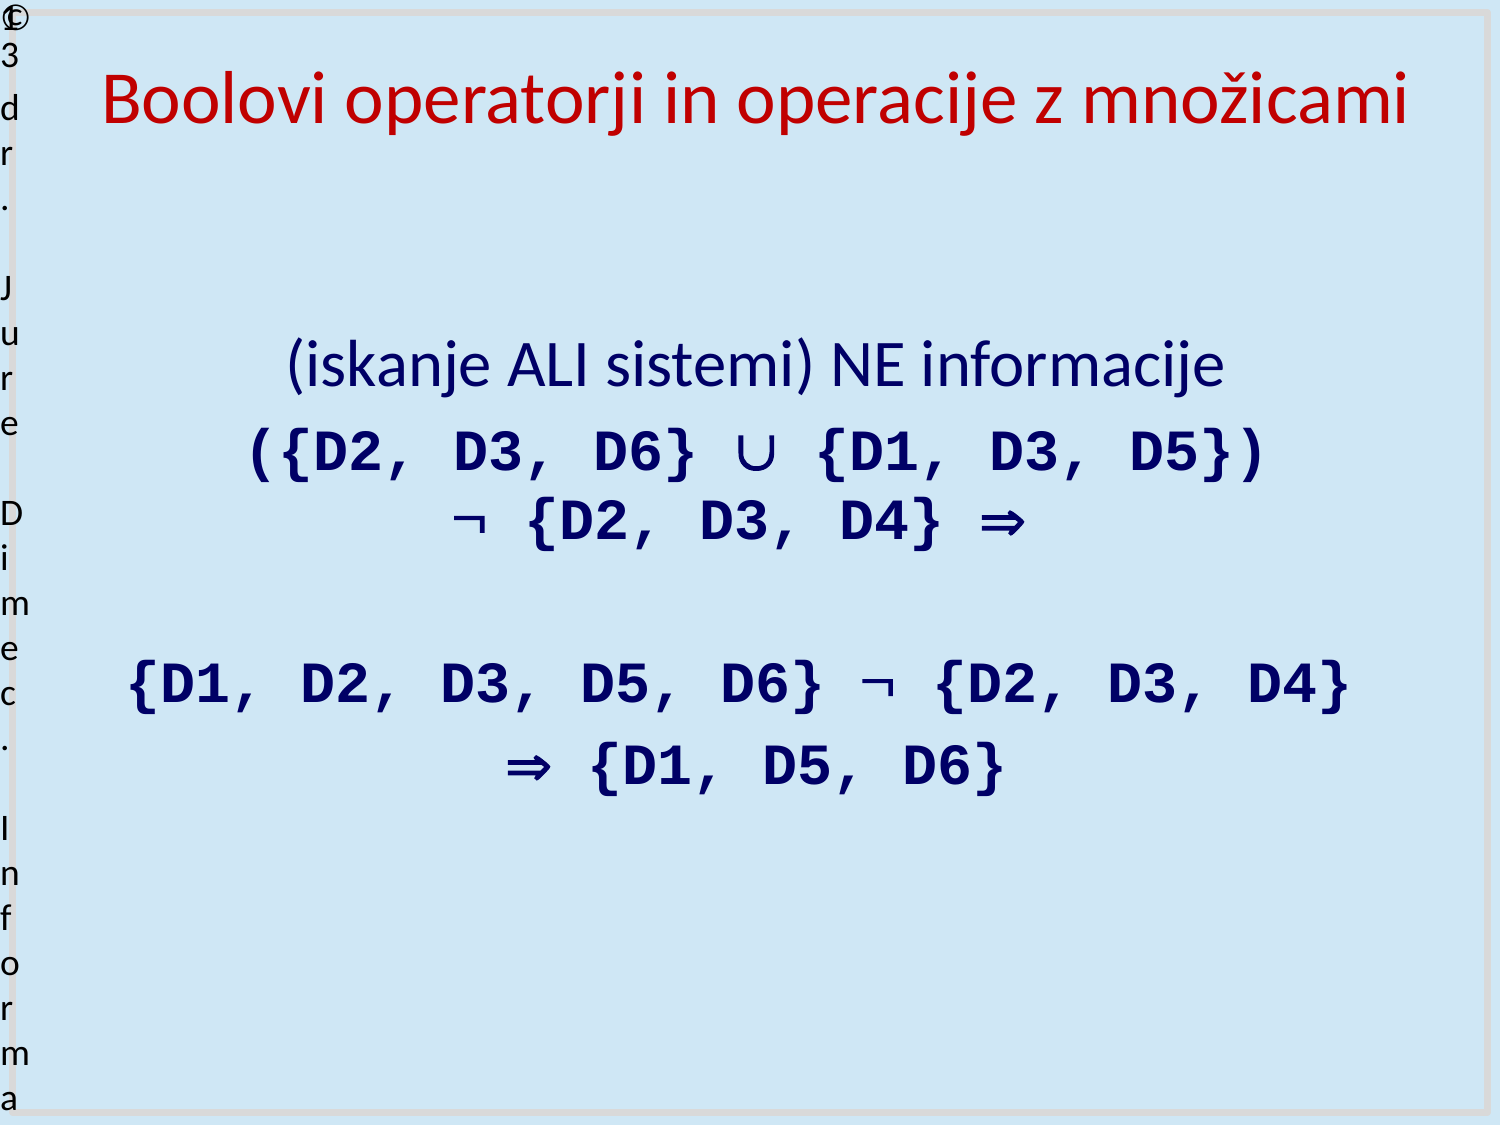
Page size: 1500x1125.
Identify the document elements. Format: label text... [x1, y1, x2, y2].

list (iskanje ALI sistemi) NE informacije ({D2, D3, D6}  {D1, D3, D5})  {D2, D3, D4}  {D1, D2, D3, D5, D6}  {D2, D3, D4}  {D1, D5, D6} [37, 312, 1475, 1050]
title Boolovi operatorji in operacije z množicami [37, 37, 1475, 150]
